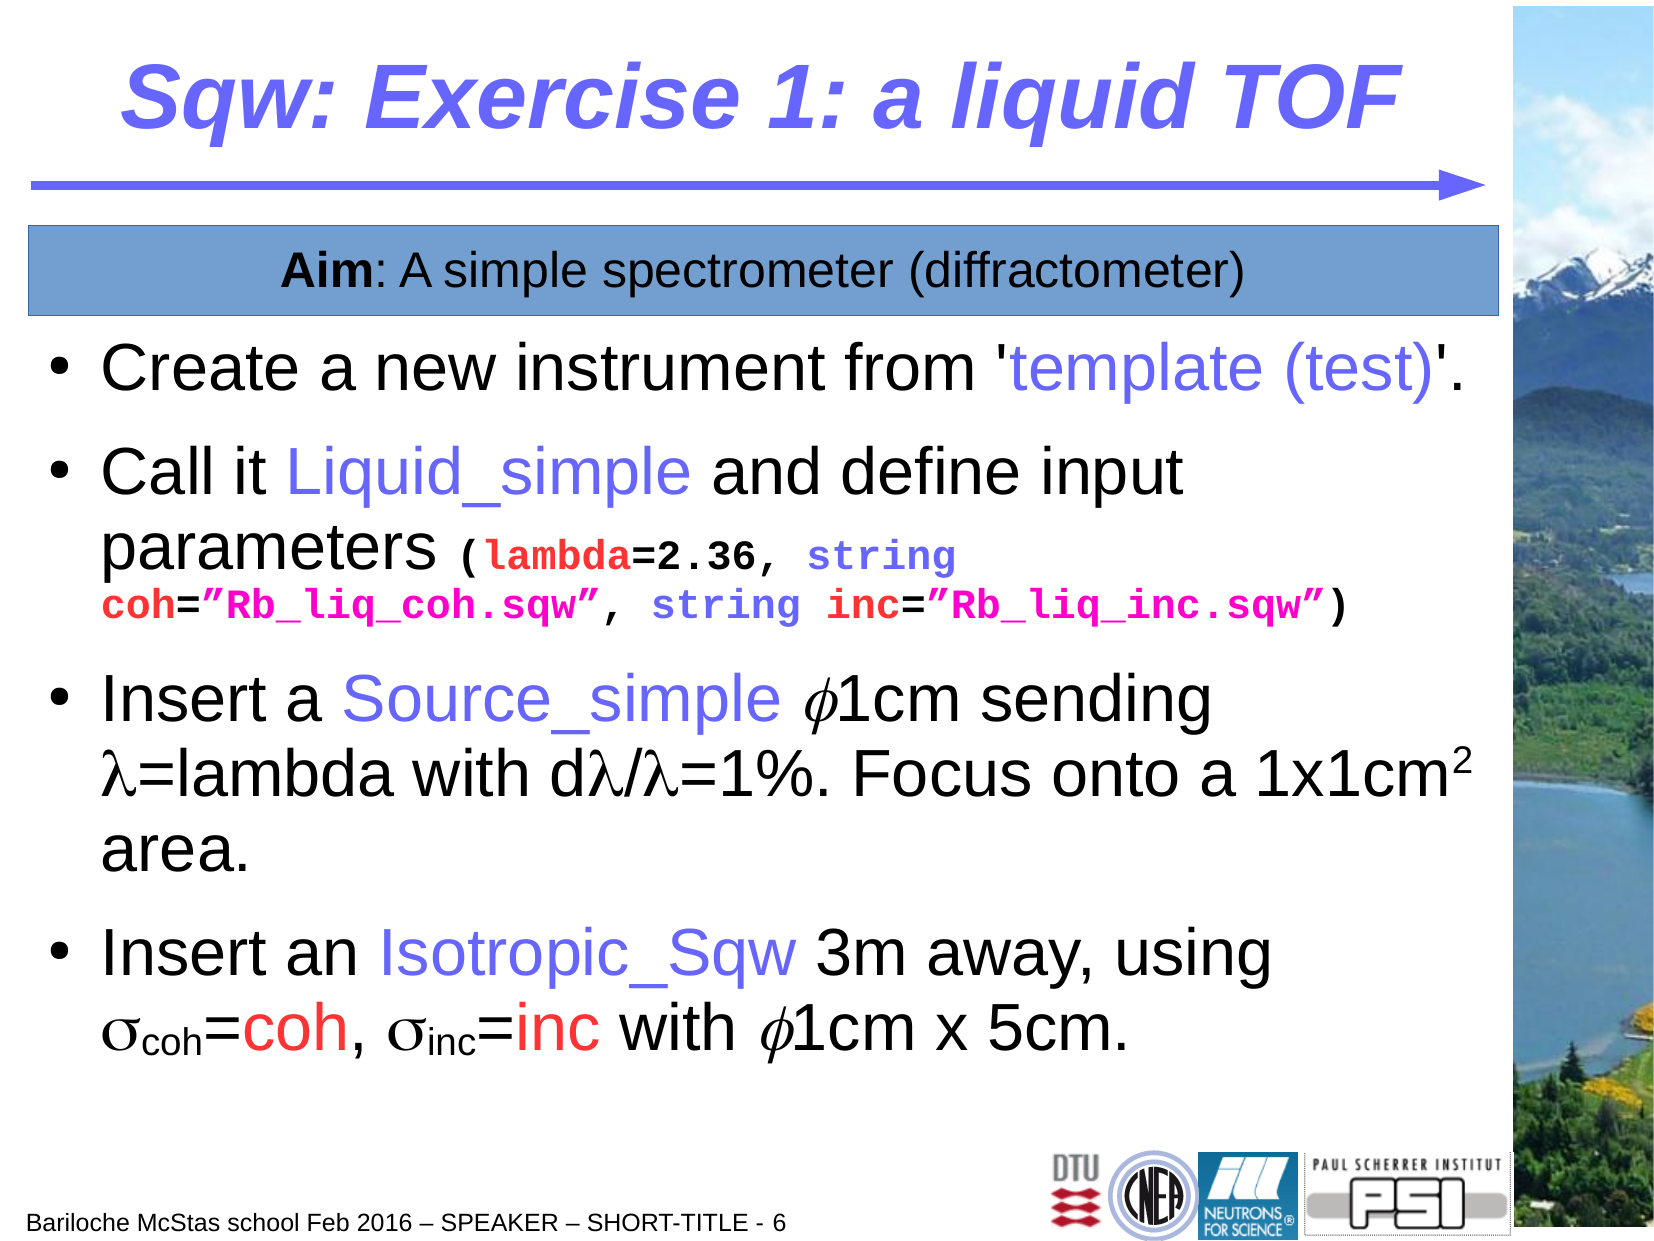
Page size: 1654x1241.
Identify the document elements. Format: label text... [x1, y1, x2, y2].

list Create a new instrument from 'template (test)'. Call it Liquid_simple and define input parameters (lambda=2.36, string coh=”Rb_liq_coh.sqw”, string inc=”Rb_liq_inc.sqw”) Insert a Source_simple f1cm sending l=lambda with dl/l=1%. Focus onto a 1x1cm2 area. Insert an Isotropic_Sqw 3m away, using scoh=coh, sinc=inc with f1cm x 5cm. [30, 330, 1501, 1141]
picture [1050, 1152, 1103, 1230]
text_box Aim: A simple spectrometer (diffractometer) [28, 225, 1499, 316]
title Sqw: Exercise 1: a liquid TOF [17, 31, 1506, 163]
picture [1108, 6, 1654, 1241]
